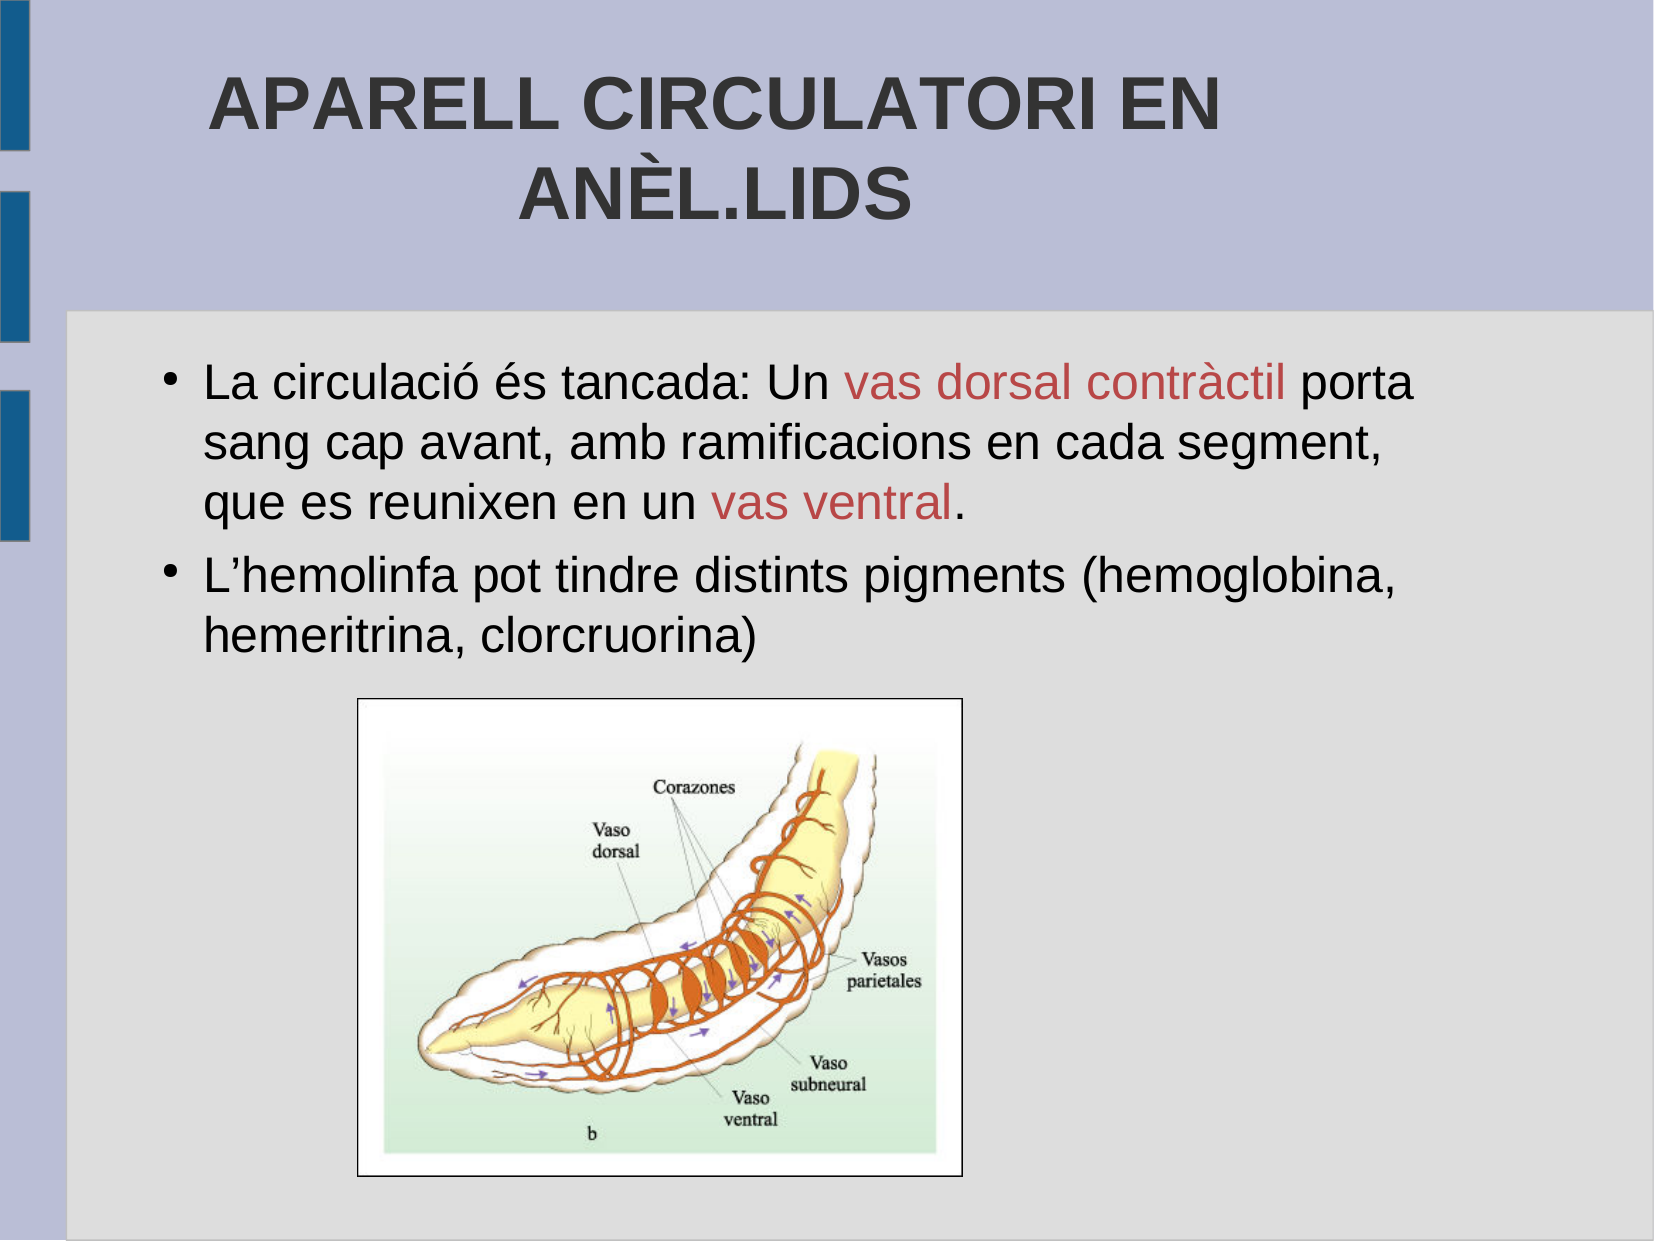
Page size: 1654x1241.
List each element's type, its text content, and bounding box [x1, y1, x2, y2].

text_box APARELL CIRCULATORI EN ANÈL.LIDS [39, 36, 1392, 253]
picture [357, 698, 963, 1177]
text_box La circulació és tancada: Un vas dorsal contràctil porta sang cap avant, amb ramificacions en cada segment, que es reunixen en un vas ventral. L’hemolinfa pot tindre distints pigments (hemoglobina, hemeritrina, clorcruorina) [117, 342, 1453, 804]
